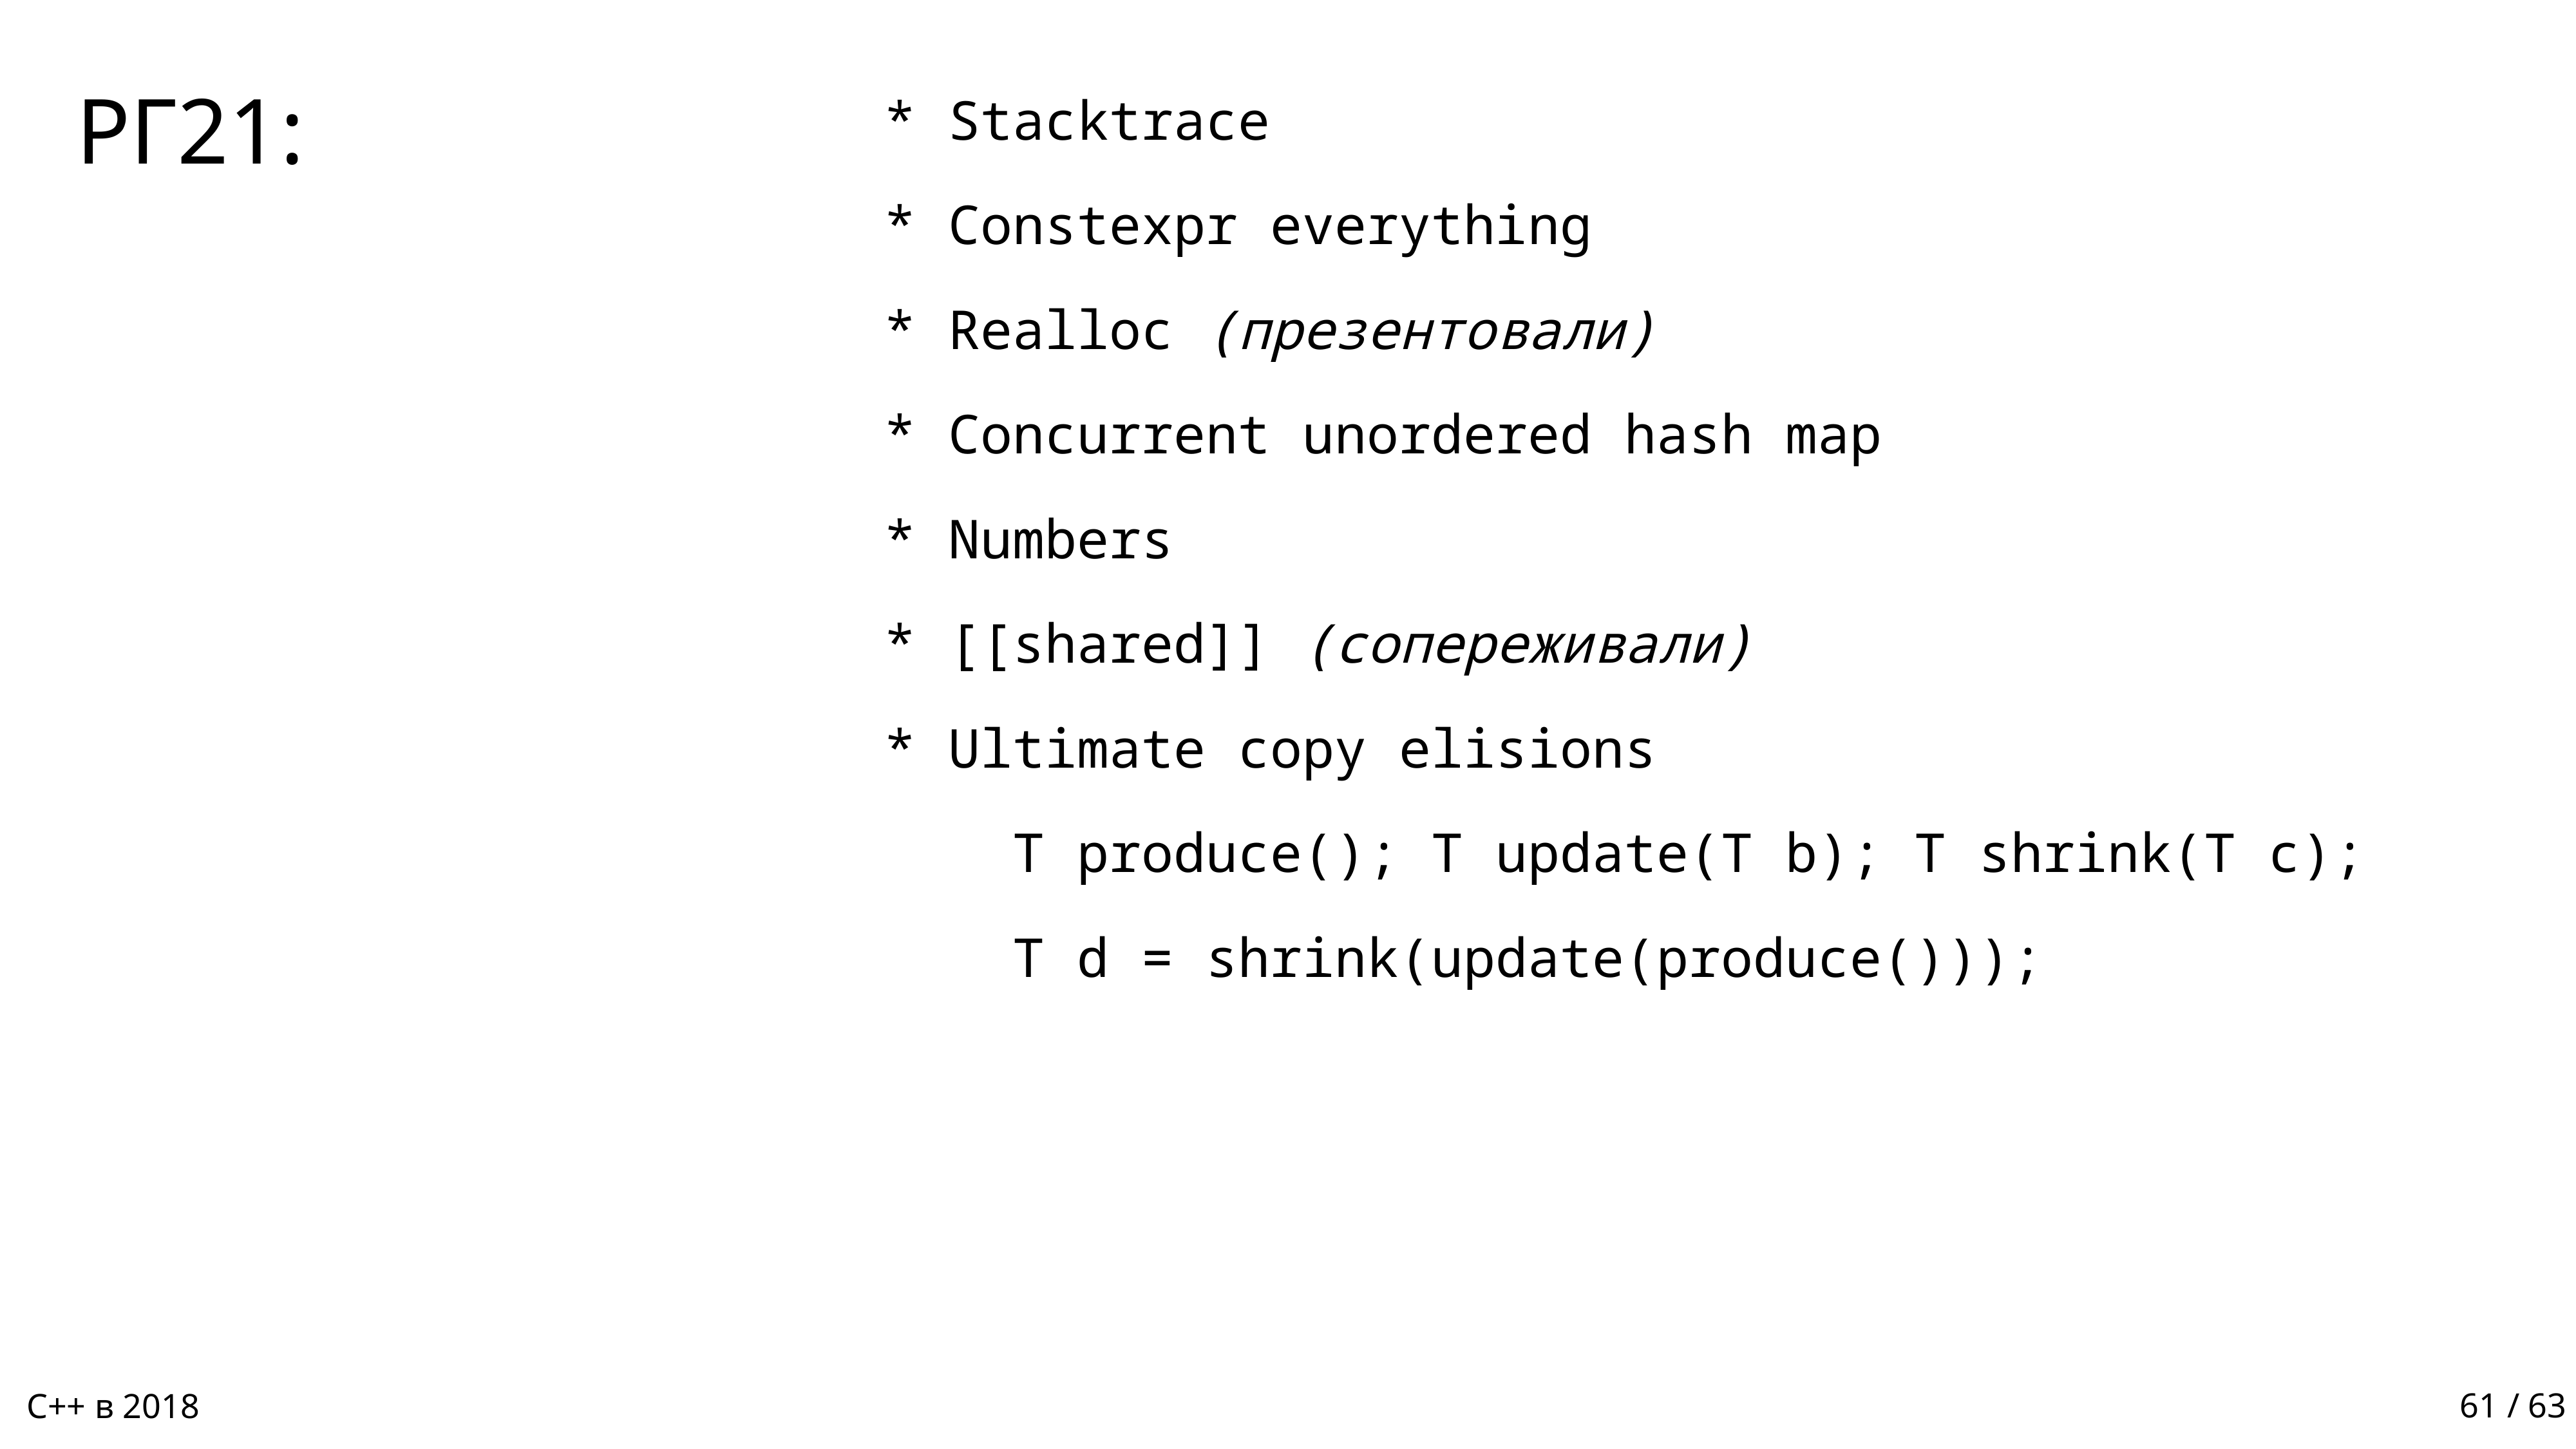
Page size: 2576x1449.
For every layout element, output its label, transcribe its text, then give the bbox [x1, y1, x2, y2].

list * Stacktrace * Constexpr everything * Realloc (презентовали) * Concurrent unordered hash map * Numbers * [[shared]] (сопереживали) * Ultimate copy elisions T produce(); T update(T b); T shrink(T c); T d = shrink(update(produce())); [875, 81, 2460, 1249]
title РГ21: [66, 81, 802, 486]
list C++ в 2018 [17, 1376, 1114, 1431]
list <number> / 63 [1479, 1376, 2576, 1431]
